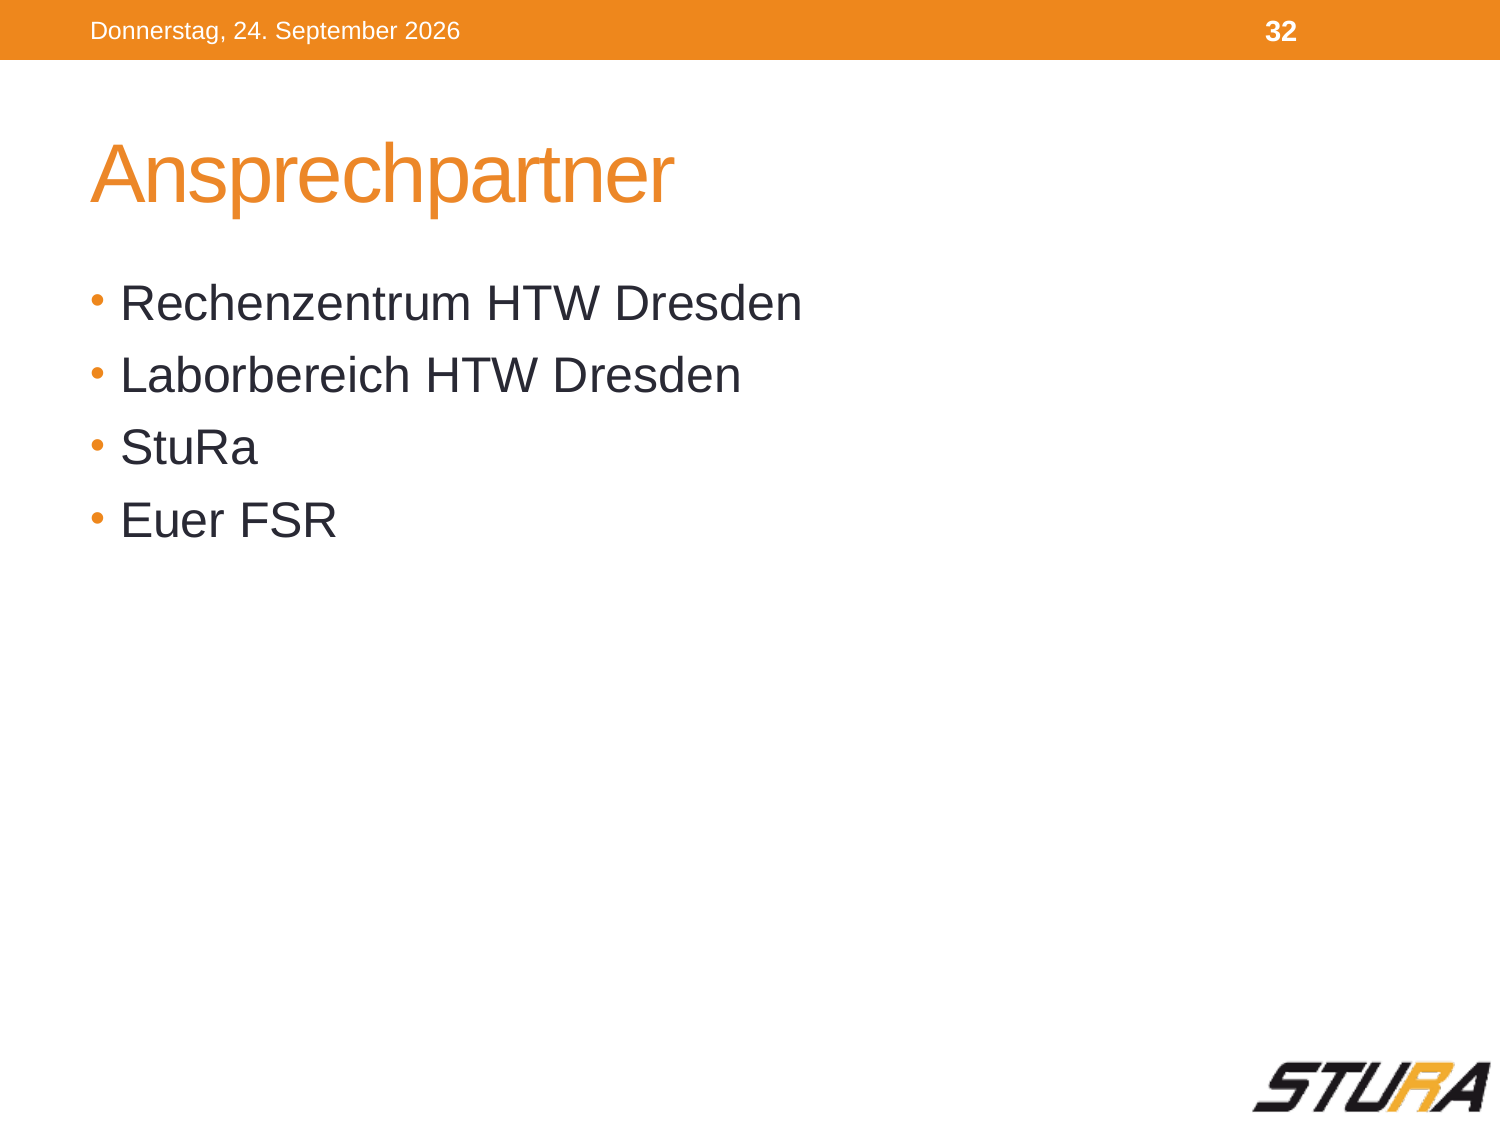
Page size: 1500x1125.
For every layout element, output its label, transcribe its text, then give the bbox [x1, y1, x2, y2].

title Ansprechpartner [75, 87, 1426, 251]
list Rechenzentrum HTW Dresden Laborbereich HTW Dresden StuRa Euer FSR [75, 262, 1426, 726]
text_box Mittwoch, 21. September 16 [75, 3, 550, 57]
text_box ‹Nr.› [1250, 3, 1426, 57]
